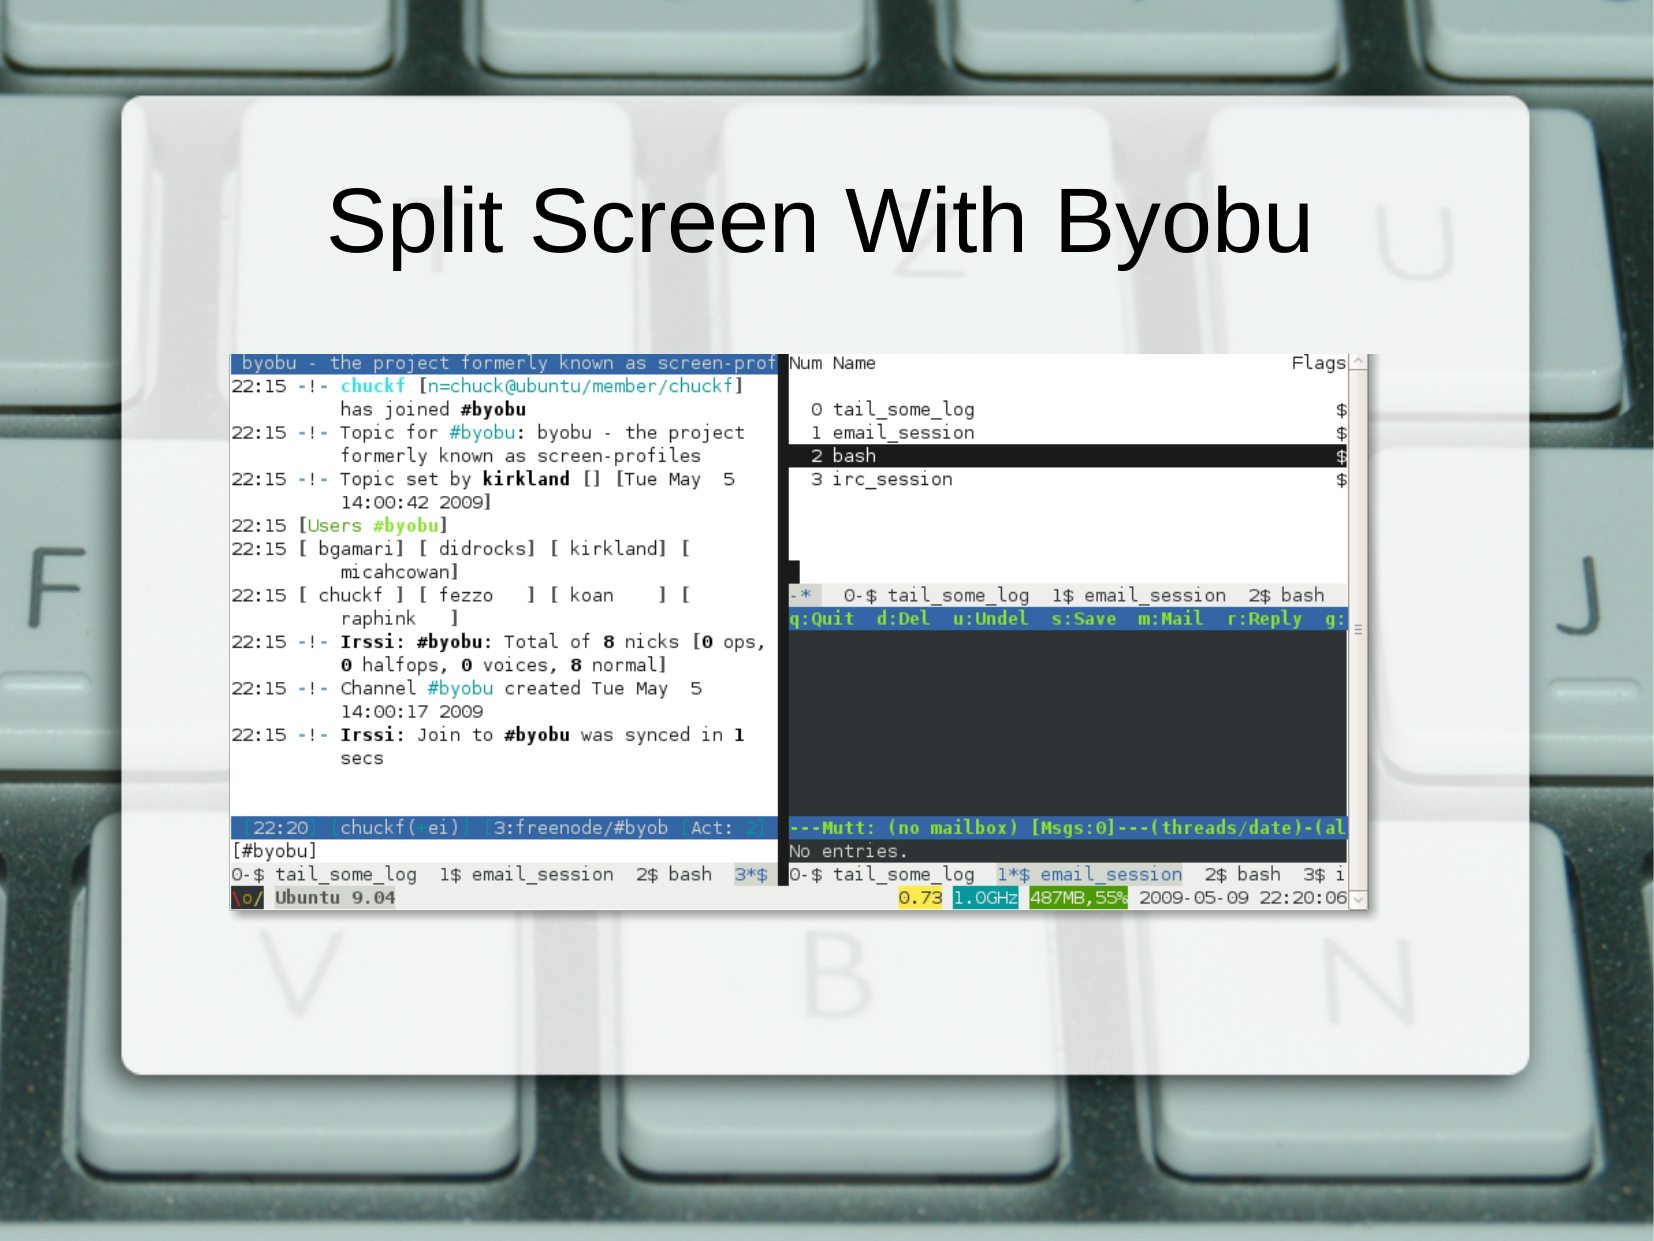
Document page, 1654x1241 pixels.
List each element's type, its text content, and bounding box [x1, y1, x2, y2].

title Split Screen With Byobu [135, 125, 1506, 318]
chart [147, 354, 1506, 1173]
picture [0, 0, 1654, 1241]
